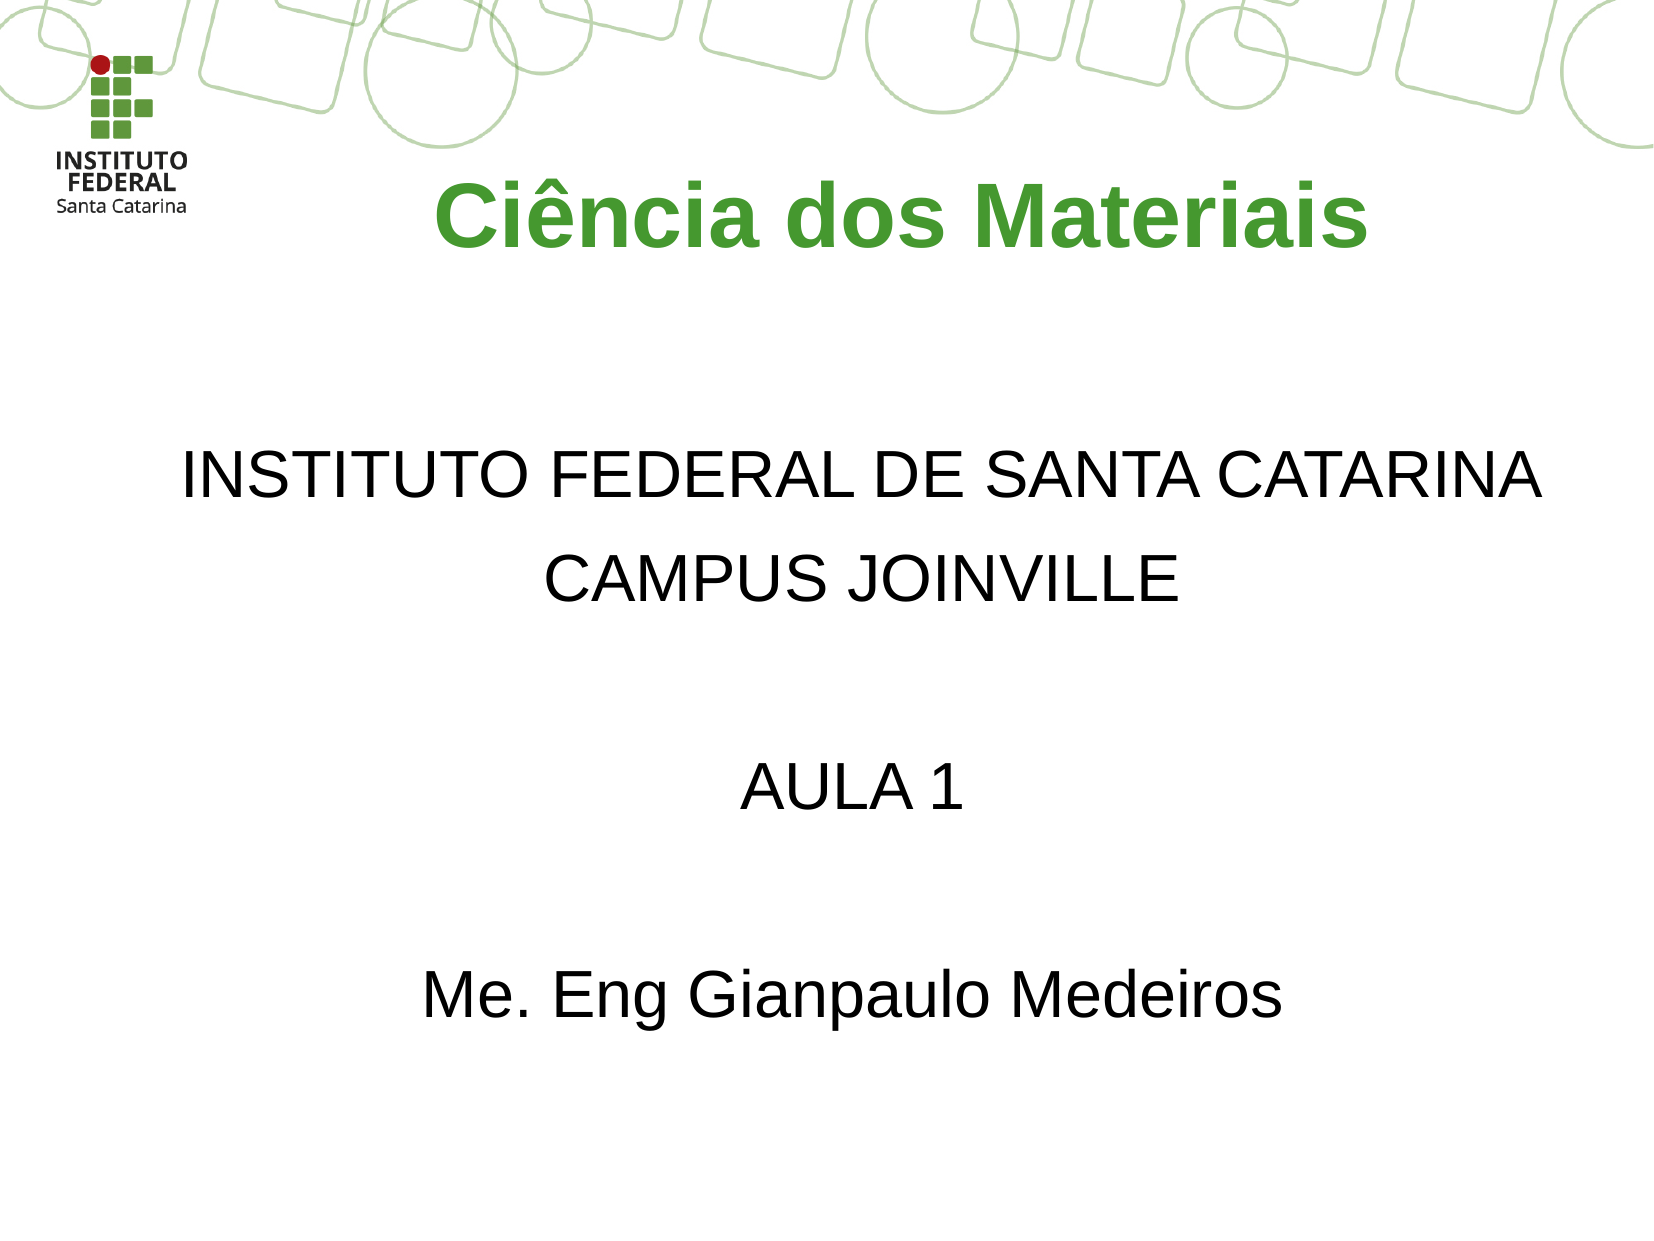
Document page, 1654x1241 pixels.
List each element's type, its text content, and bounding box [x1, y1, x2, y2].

title Ciência dos Materiais [259, 111, 1571, 319]
list INSTITUTO FEDERAL DE SANTA CATARINA CAMPUS JOINVILLE AULA 1 Me. Eng Gianpaulo Medeiros [70, 437, 1583, 1177]
picture [0, 0, 1654, 1169]
